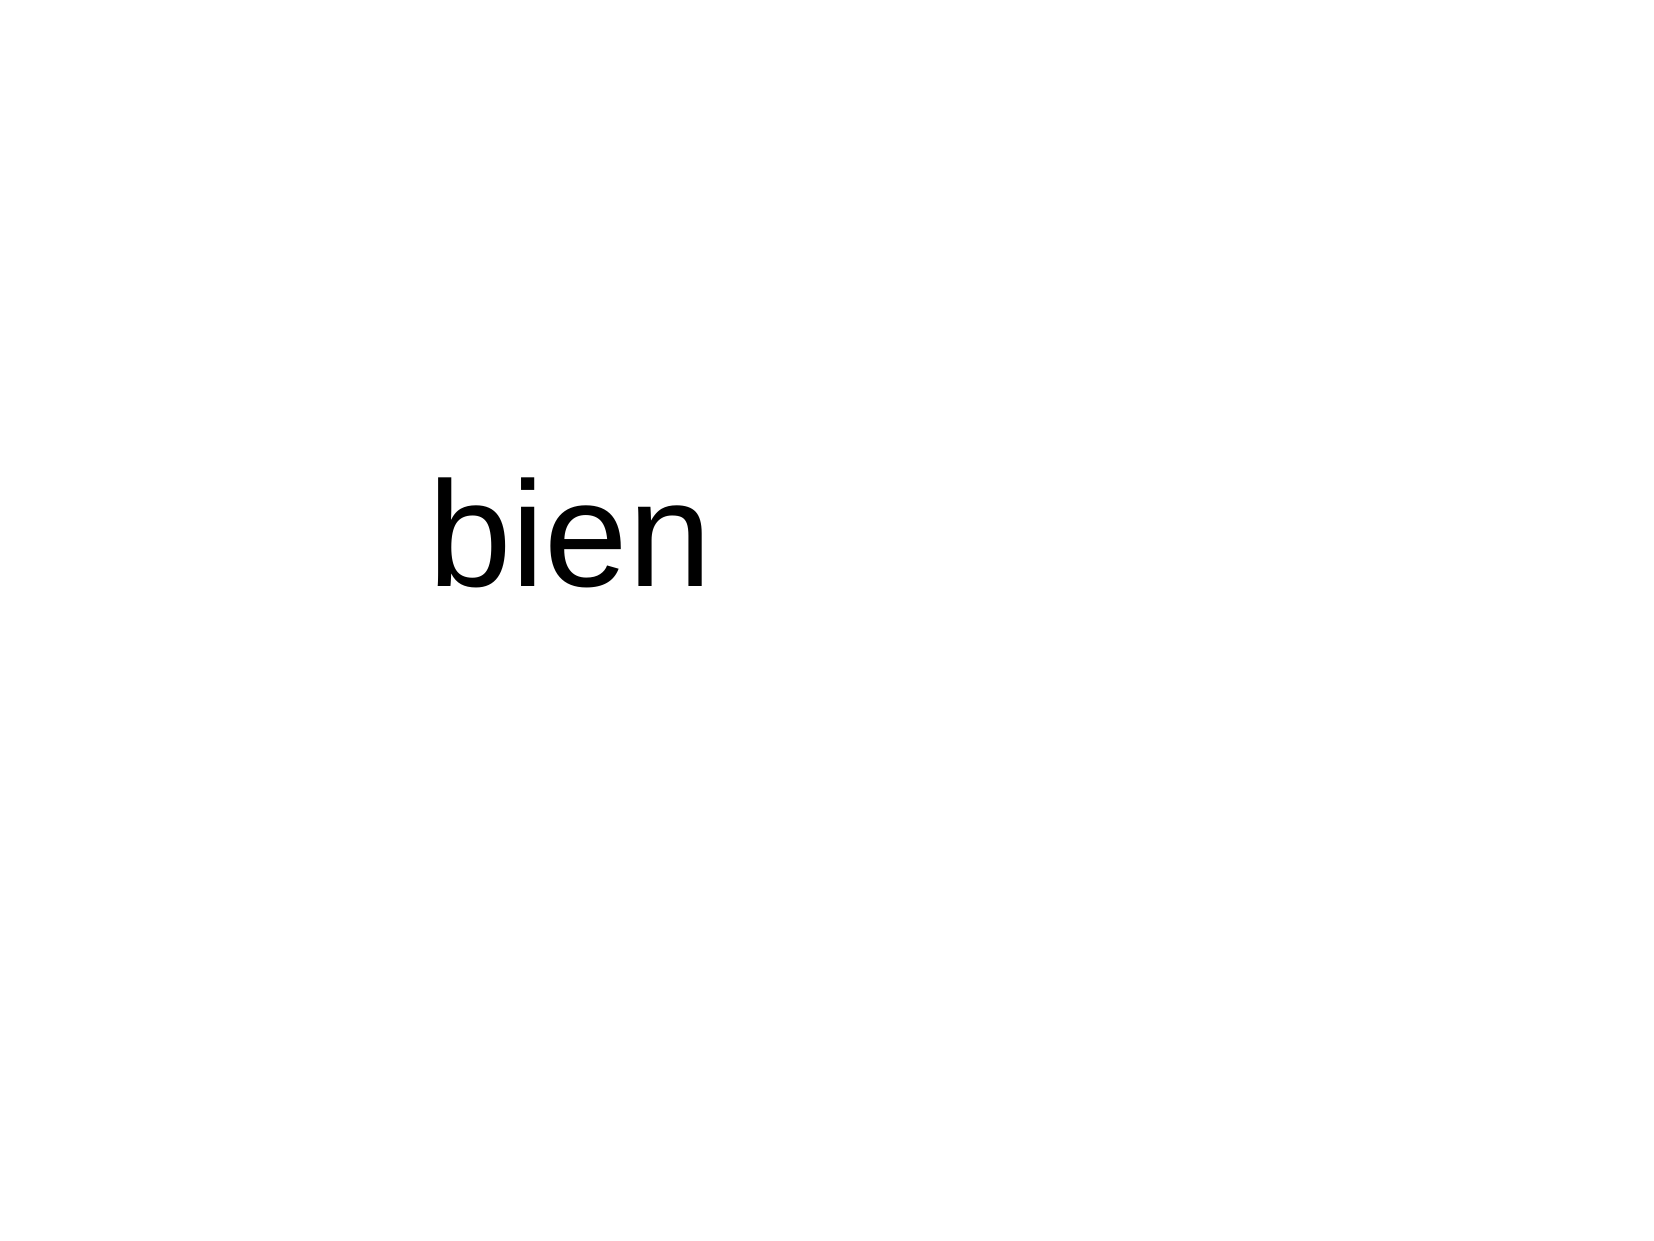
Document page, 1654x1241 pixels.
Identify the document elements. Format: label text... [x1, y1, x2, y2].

text_box bien [413, 442, 1359, 626]
